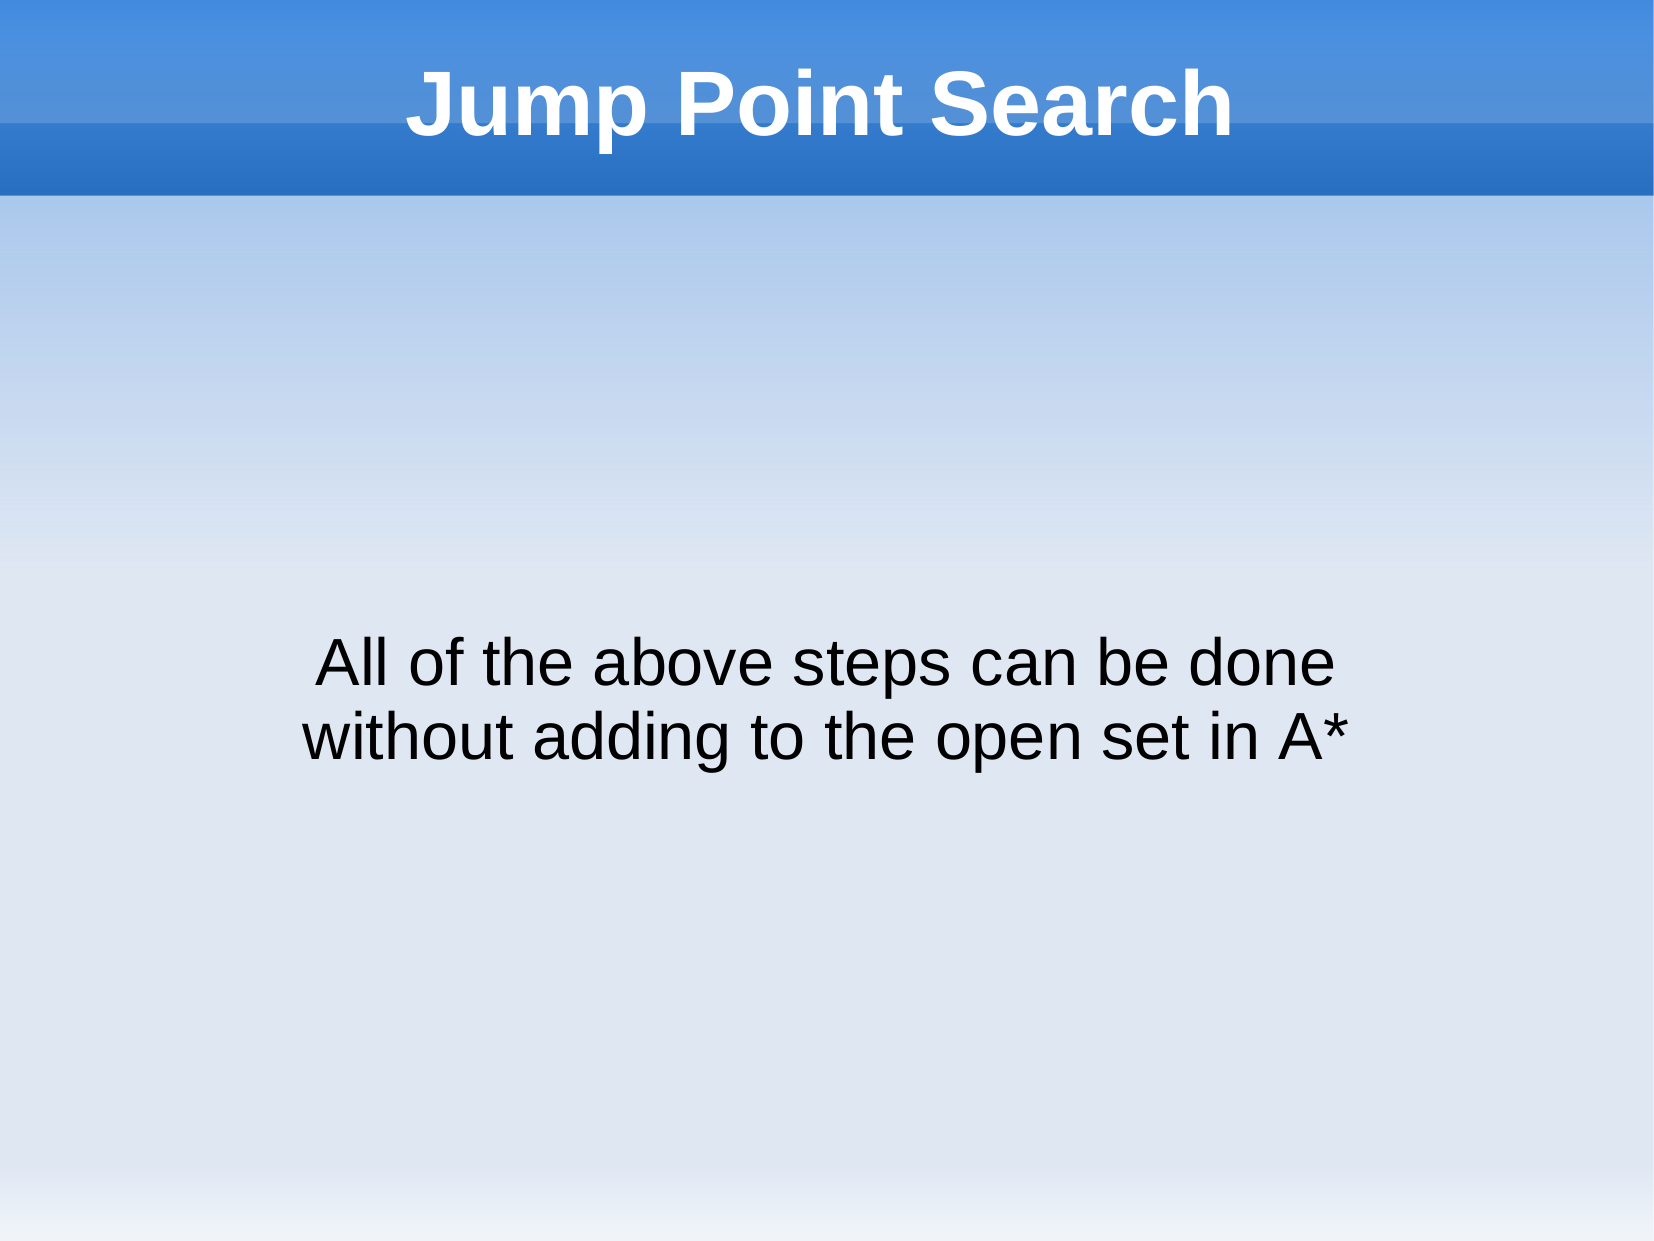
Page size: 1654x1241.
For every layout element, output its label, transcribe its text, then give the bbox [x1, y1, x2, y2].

picture [0, 0, 1654, 1241]
title Jump Point Search [76, 0, 1565, 208]
subtitle All of the above steps can be done without adding to the open set in A* [82, 290, 1571, 1109]
